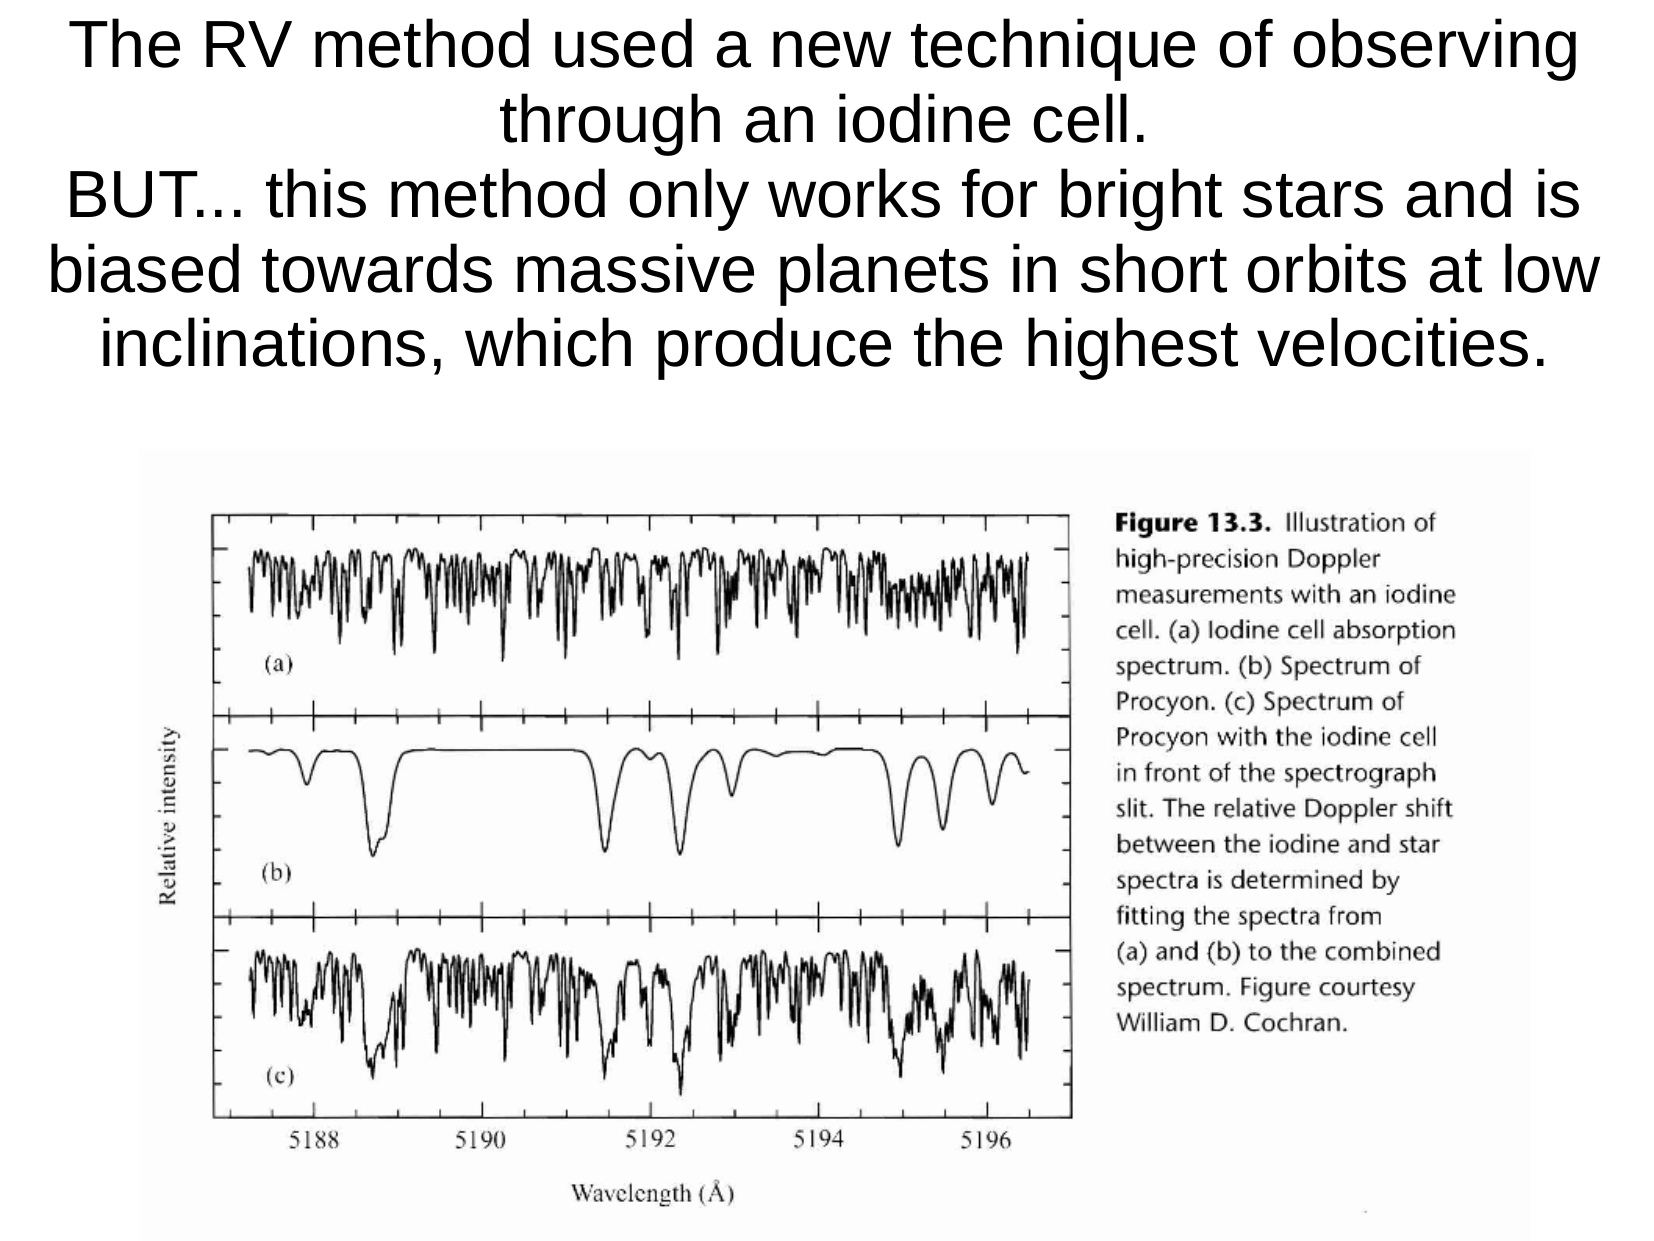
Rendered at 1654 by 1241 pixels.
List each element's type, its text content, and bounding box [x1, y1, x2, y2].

text_box The RV method used a new technique of observing through an iodine cell. BUT... this method only works for bright stars and is biased towards massive planets in short orbits at low inclinations, which produce the highest velocities. [30, 0, 1621, 464]
picture [130, 464, 1531, 1241]
